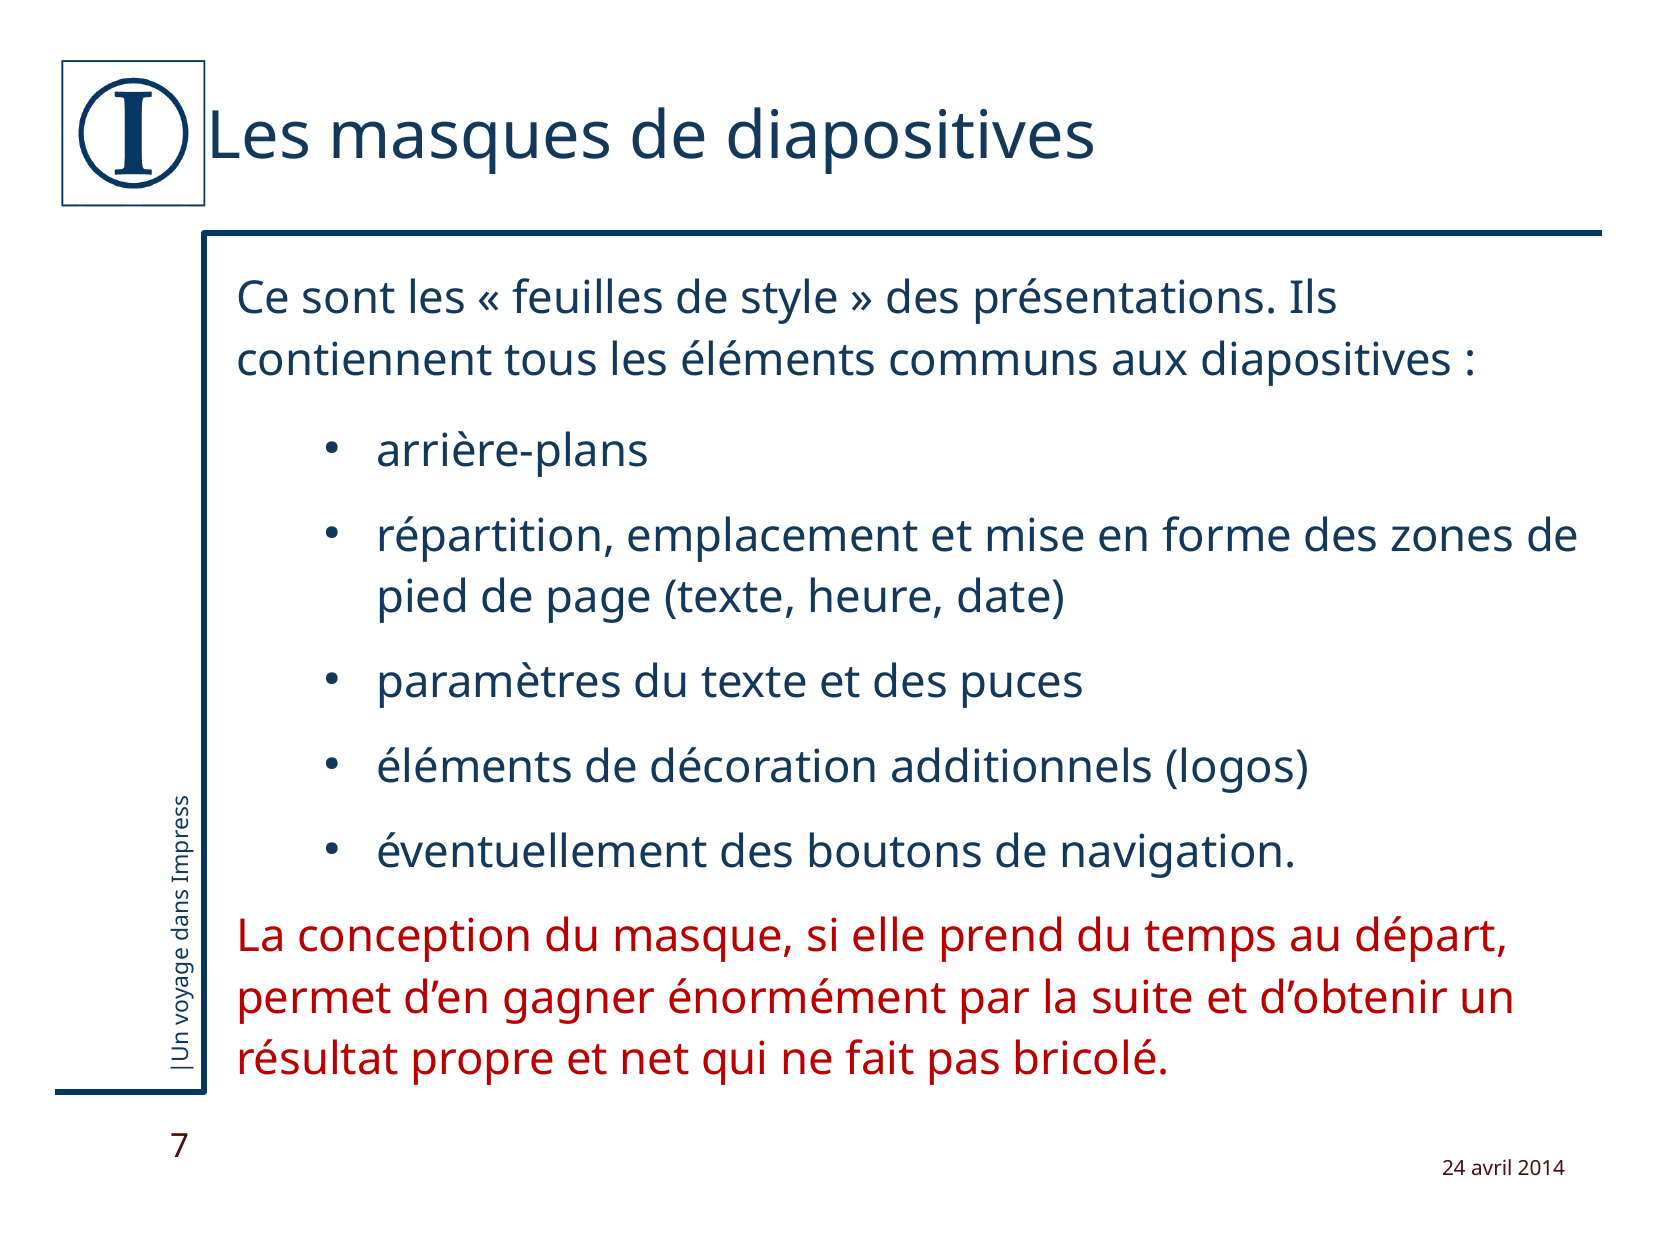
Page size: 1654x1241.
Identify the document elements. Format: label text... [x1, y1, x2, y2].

title Les masques de diapositives [206, 59, 1565, 207]
list Ce sont les « feuilles de style » des présentations. Ils contiennent tous les éléments communs aux diapositives : arrière-plans répartition, emplacement et mise en forme des zones de pied de page (texte, heure, date) paramètres du texte et des puces éléments de décoration additionnels (logos) éventuellement des boutons de navigation. La conception du masque, si elle prend du temps au départ, permet d’en gagner énormément par la suite et d’obtenir un résultat propre et net qui ne fait pas bricolé. [236, 265, 1595, 1093]
picture [59, 58, 207, 207]
